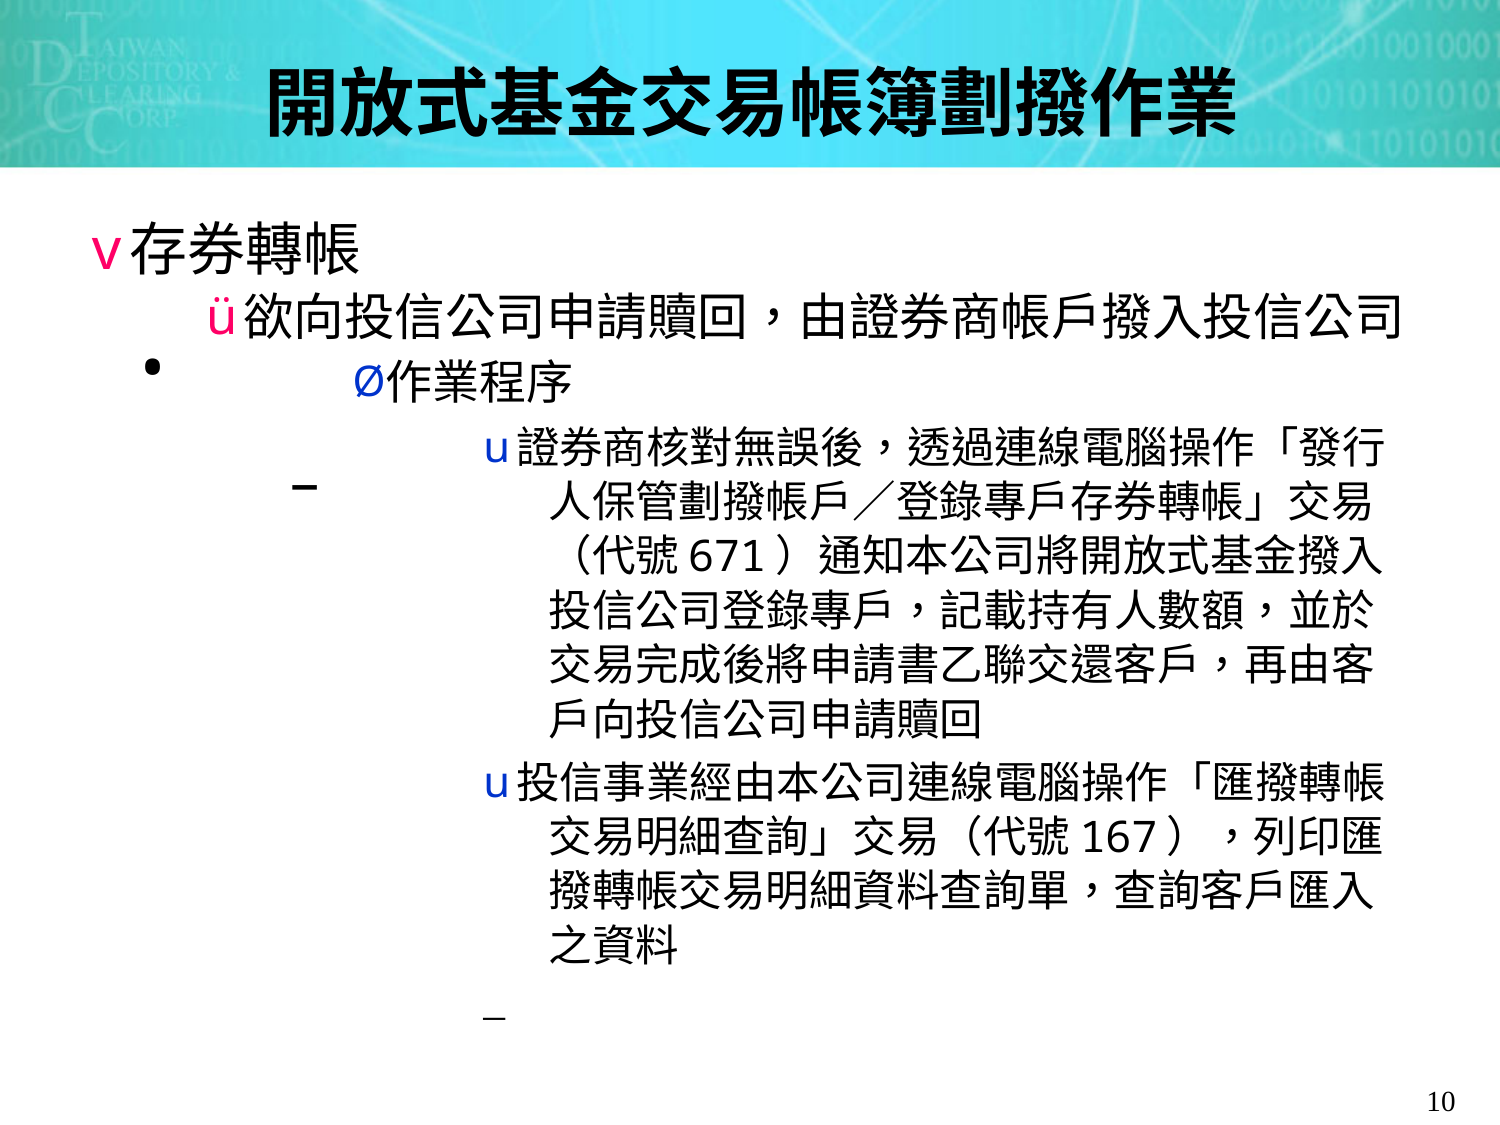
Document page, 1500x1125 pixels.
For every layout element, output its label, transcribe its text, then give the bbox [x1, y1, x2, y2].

text_box [1411, 1074, 1500, 1125]
title 開放式基金交易帳簿劃撥作業 [76, 42, 1427, 159]
list 存券轉帳 欲向投信公司申請贖回，由證券商帳戶撥入投信公司 作業程序 證券商核對無誤後，透過連線電腦操作「發行人保管劃撥帳戶／登錄專戶存券轉帳」交易（代號671）通知本公司將開放式基金撥入投信公司登錄專戶，記載持有人數額，並於交易完成後將申請書乙聯交還客戶，再由客戶向投信公司申請贖回 投信事業經由本公司連線電腦操作「匯撥轉帳交易明細查詢」交易（代號167），列印匯撥轉帳交易明細資料查詢單，查詢客戶匯入之資料 [76, 220, 1427, 1022]
